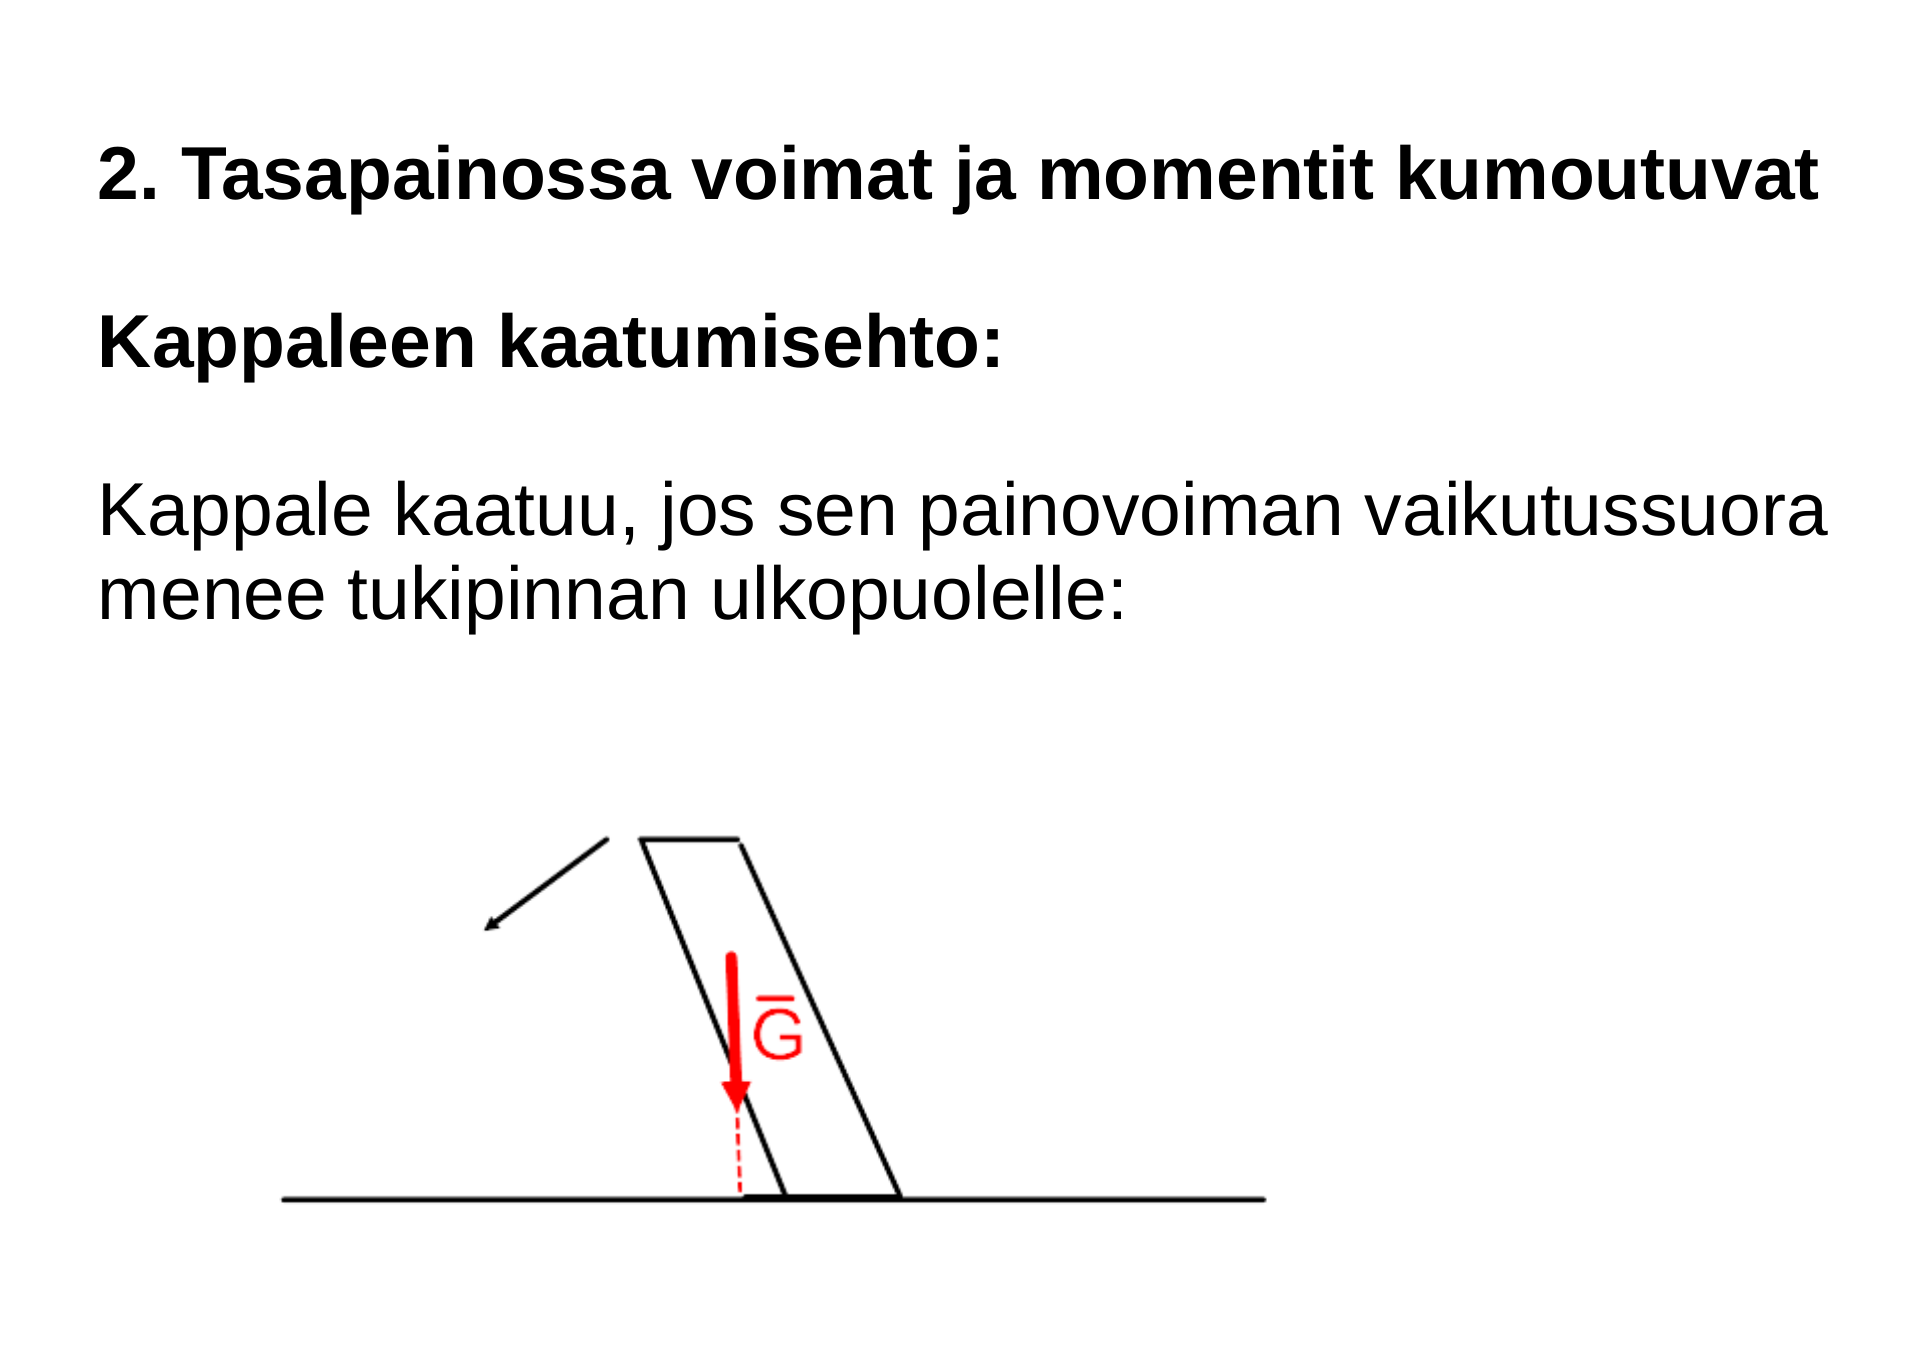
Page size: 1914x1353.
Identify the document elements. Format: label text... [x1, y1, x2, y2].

text_box 2. Tasapainossa voimat ja momentit kumoutuvat Kappaleen kaatumisehto: Kappale kaatuu, jos sen painovoiman vaikutussuora menee tukipinnan ulkopuolelle: [83, 124, 1878, 643]
picture [275, 781, 1268, 1239]
